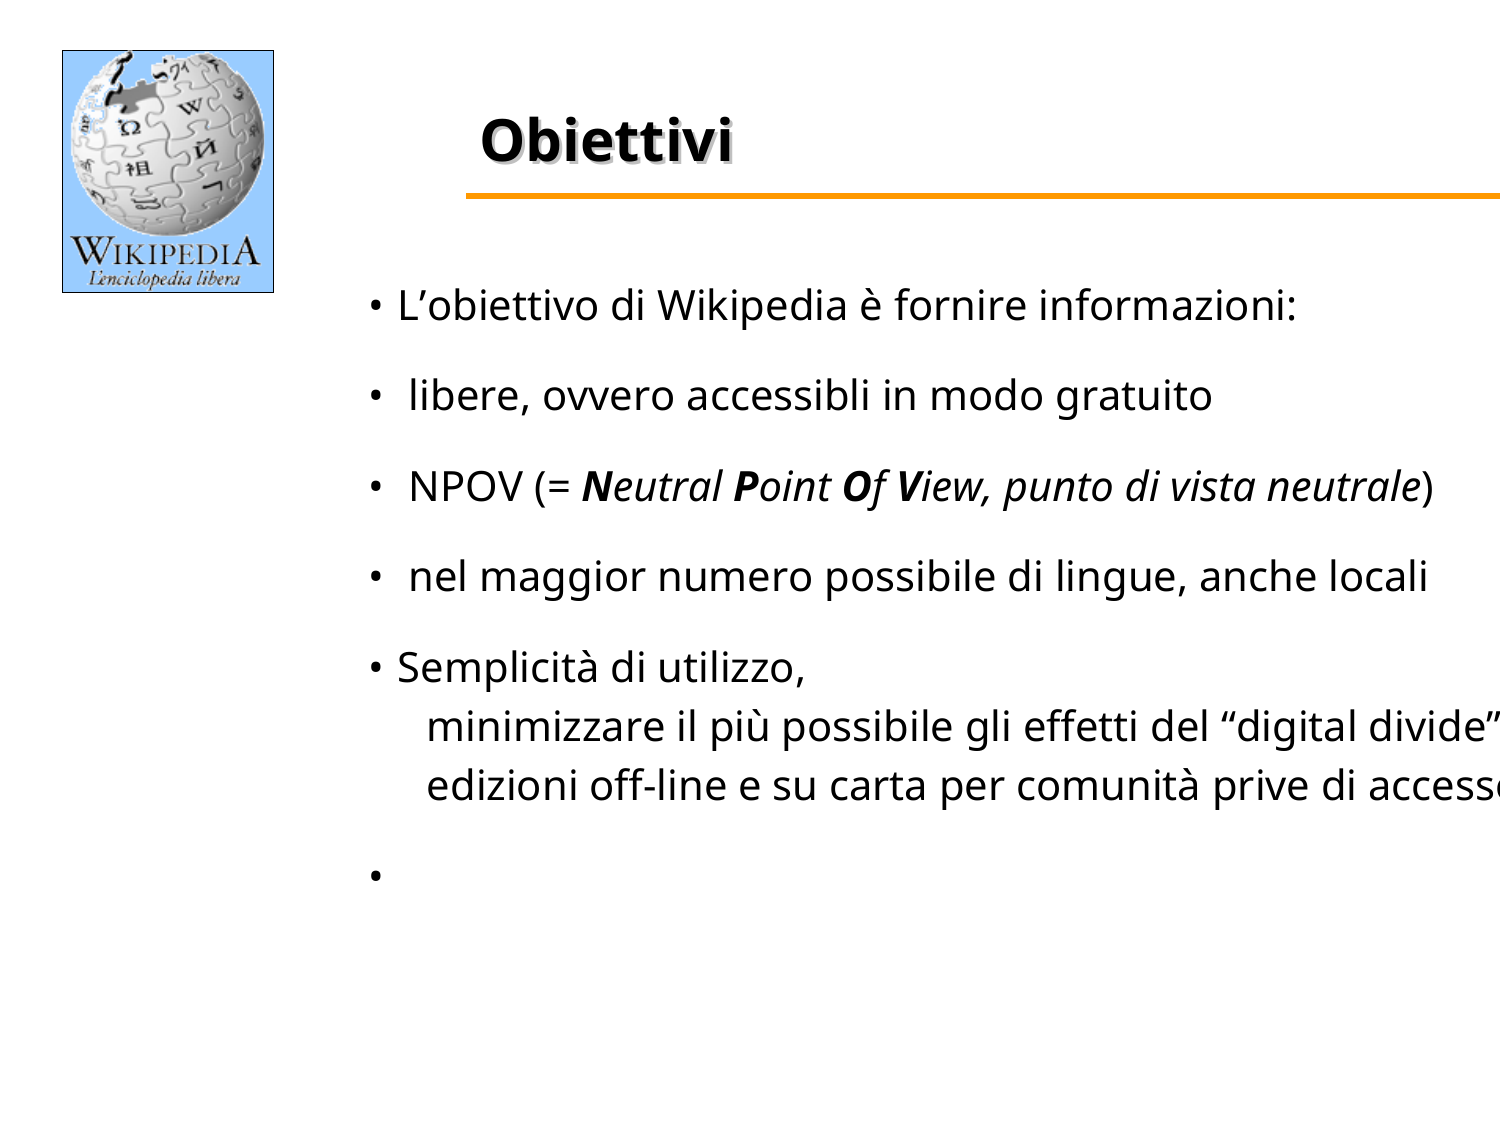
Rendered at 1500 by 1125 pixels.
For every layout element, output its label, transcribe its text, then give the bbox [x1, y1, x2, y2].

text_box Obiettivi [464, 88, 749, 187]
chart [62, 50, 274, 293]
text_box L’obiettivo di Wikipedia è fornire informazioni: libere, ovvero accessibli in modo gratuito NPOV (= Neutral Point Of View, punto di vista neutrale) nel maggior numero possibile di lingue, anche locali Semplicità di utilizzo, minimizzare il più possibile gli effetti del “digital divide” edizioni off-line e su carta per comunità prive di accesso a internet [354, 265, 1500, 912]
